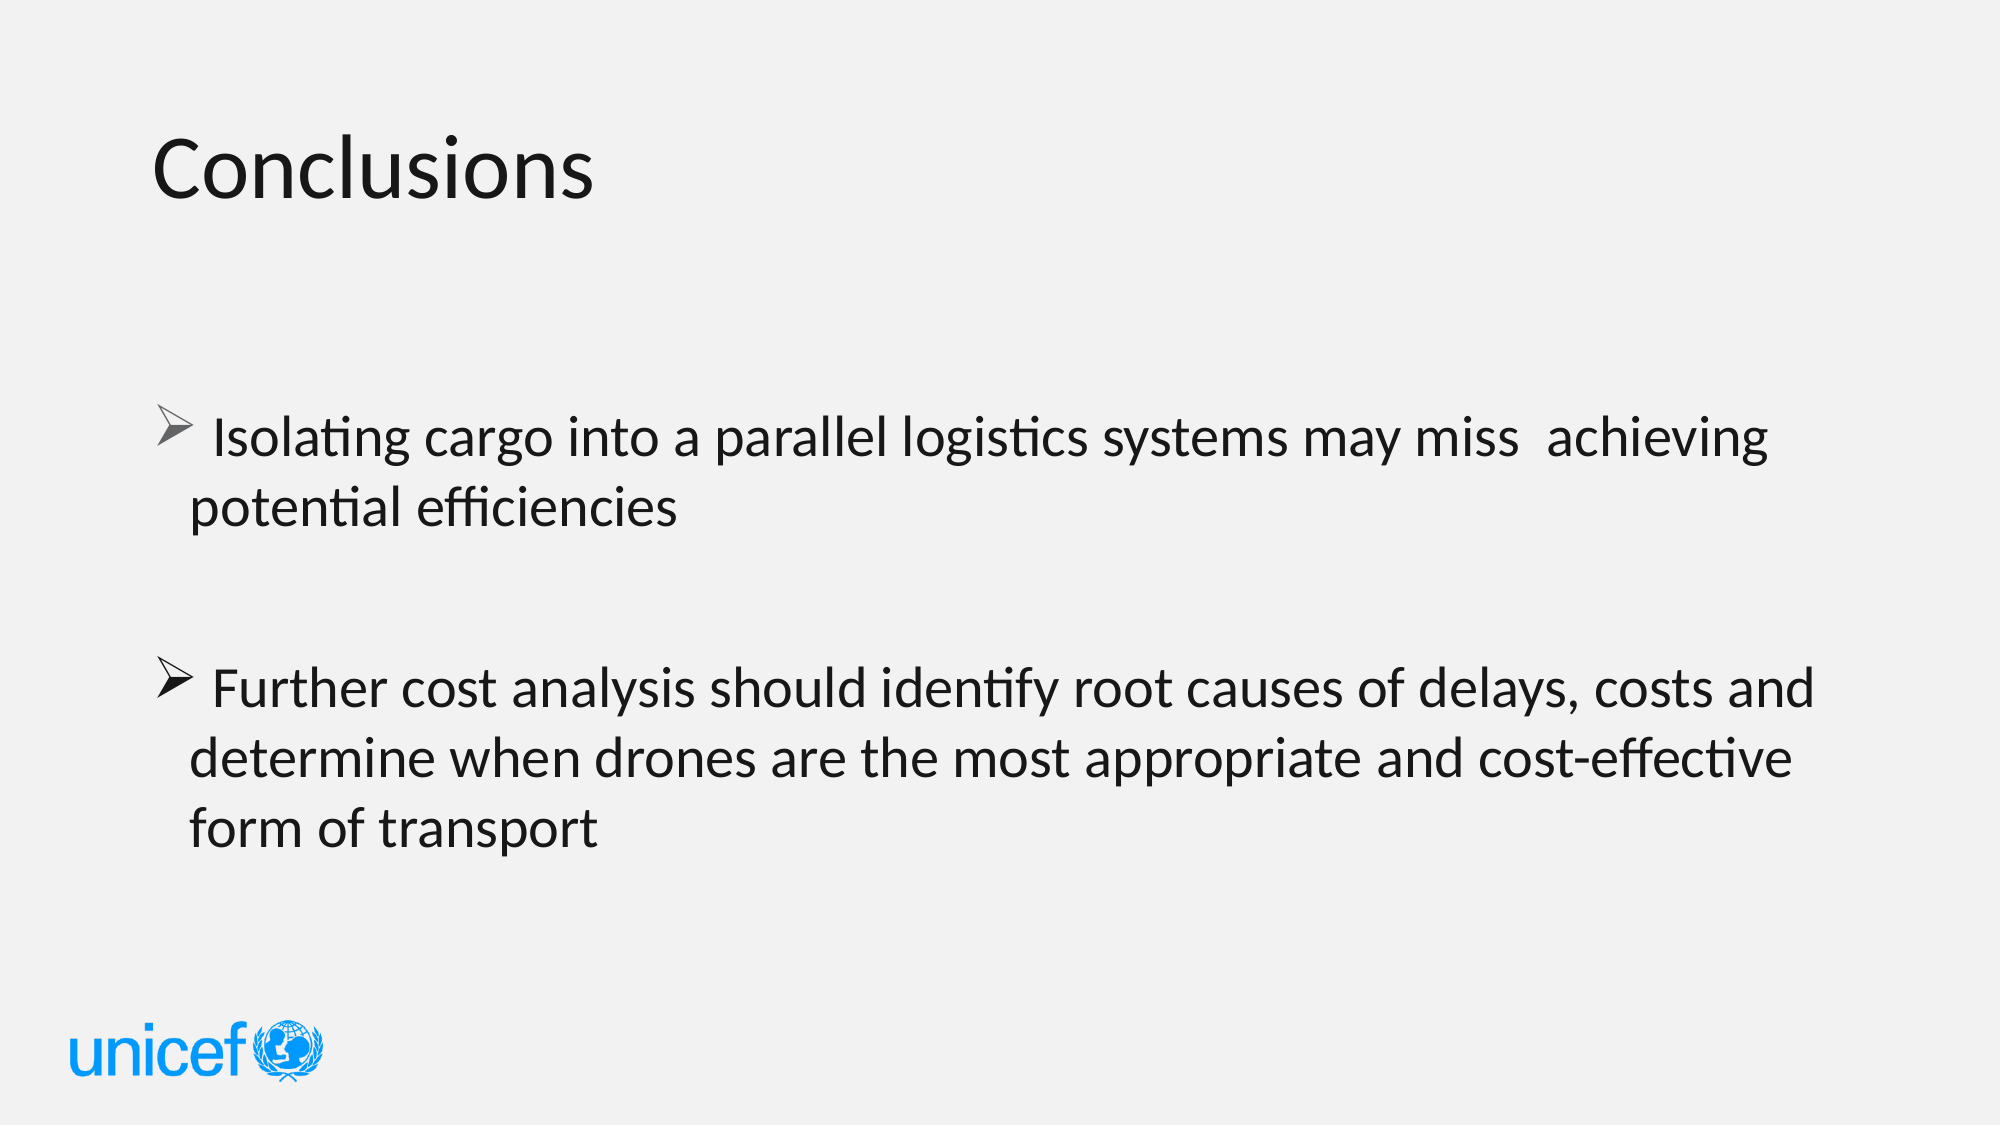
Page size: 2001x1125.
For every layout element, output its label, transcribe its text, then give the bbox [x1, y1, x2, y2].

picture [70, 1020, 323, 1082]
list Isolating cargo into a parallel logistics systems may miss achieving potential efficiencies Further cost analysis should identify root causes of delays, costs and determine when drones are the most appropriate and cost-effective form of transport [137, 299, 1863, 1014]
title Conclusions [137, 59, 1863, 278]
